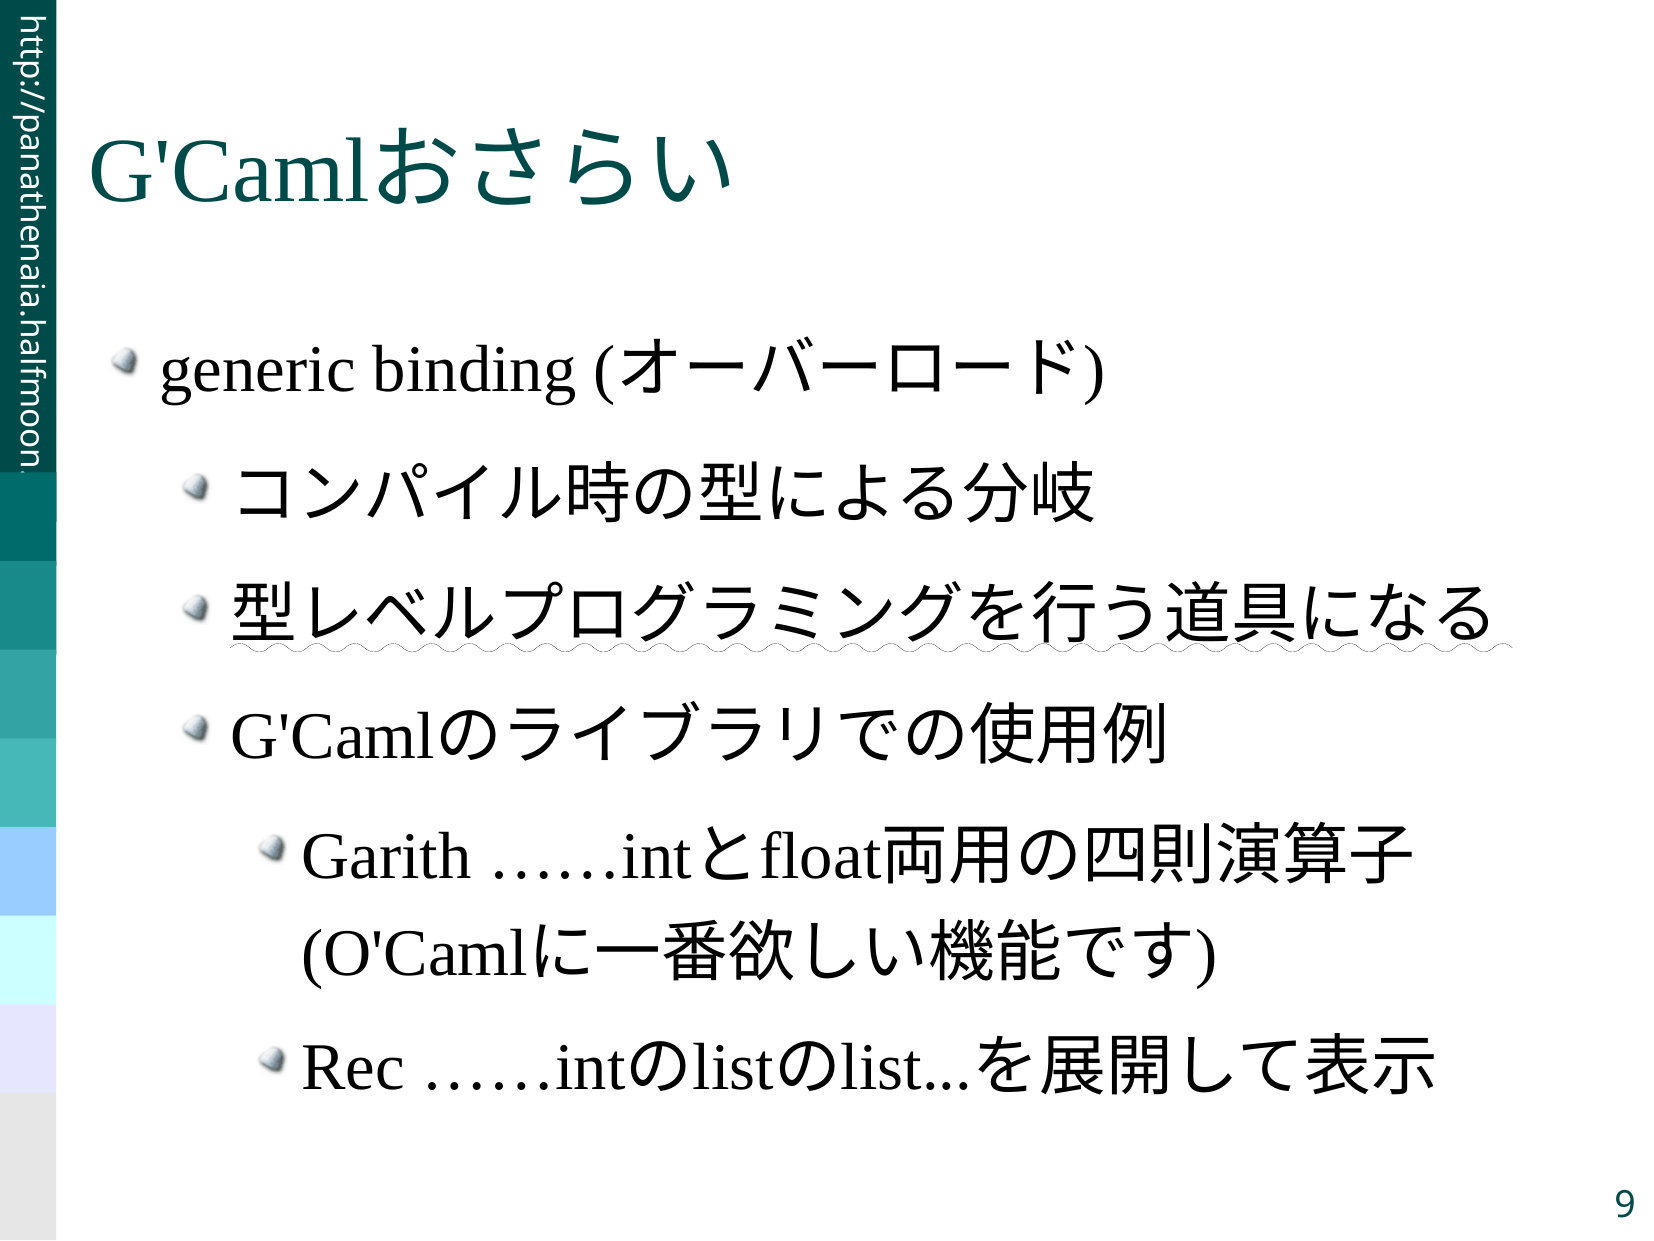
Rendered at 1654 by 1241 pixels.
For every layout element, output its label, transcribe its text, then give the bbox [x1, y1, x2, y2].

title G'Camlおさらい [88, 57, 1577, 265]
list generic binding (オーバーロード) コンパイル時の型による分岐 型レベルプログラミングを行う道具になる G'Camlのライブラリでの使用例 Garith ……intとfloat両用の四則演算子 (O'Camlに一番欲しい機能です) Rec ……intのlistのlist...を展開して表示 [88, 313, 1577, 1133]
